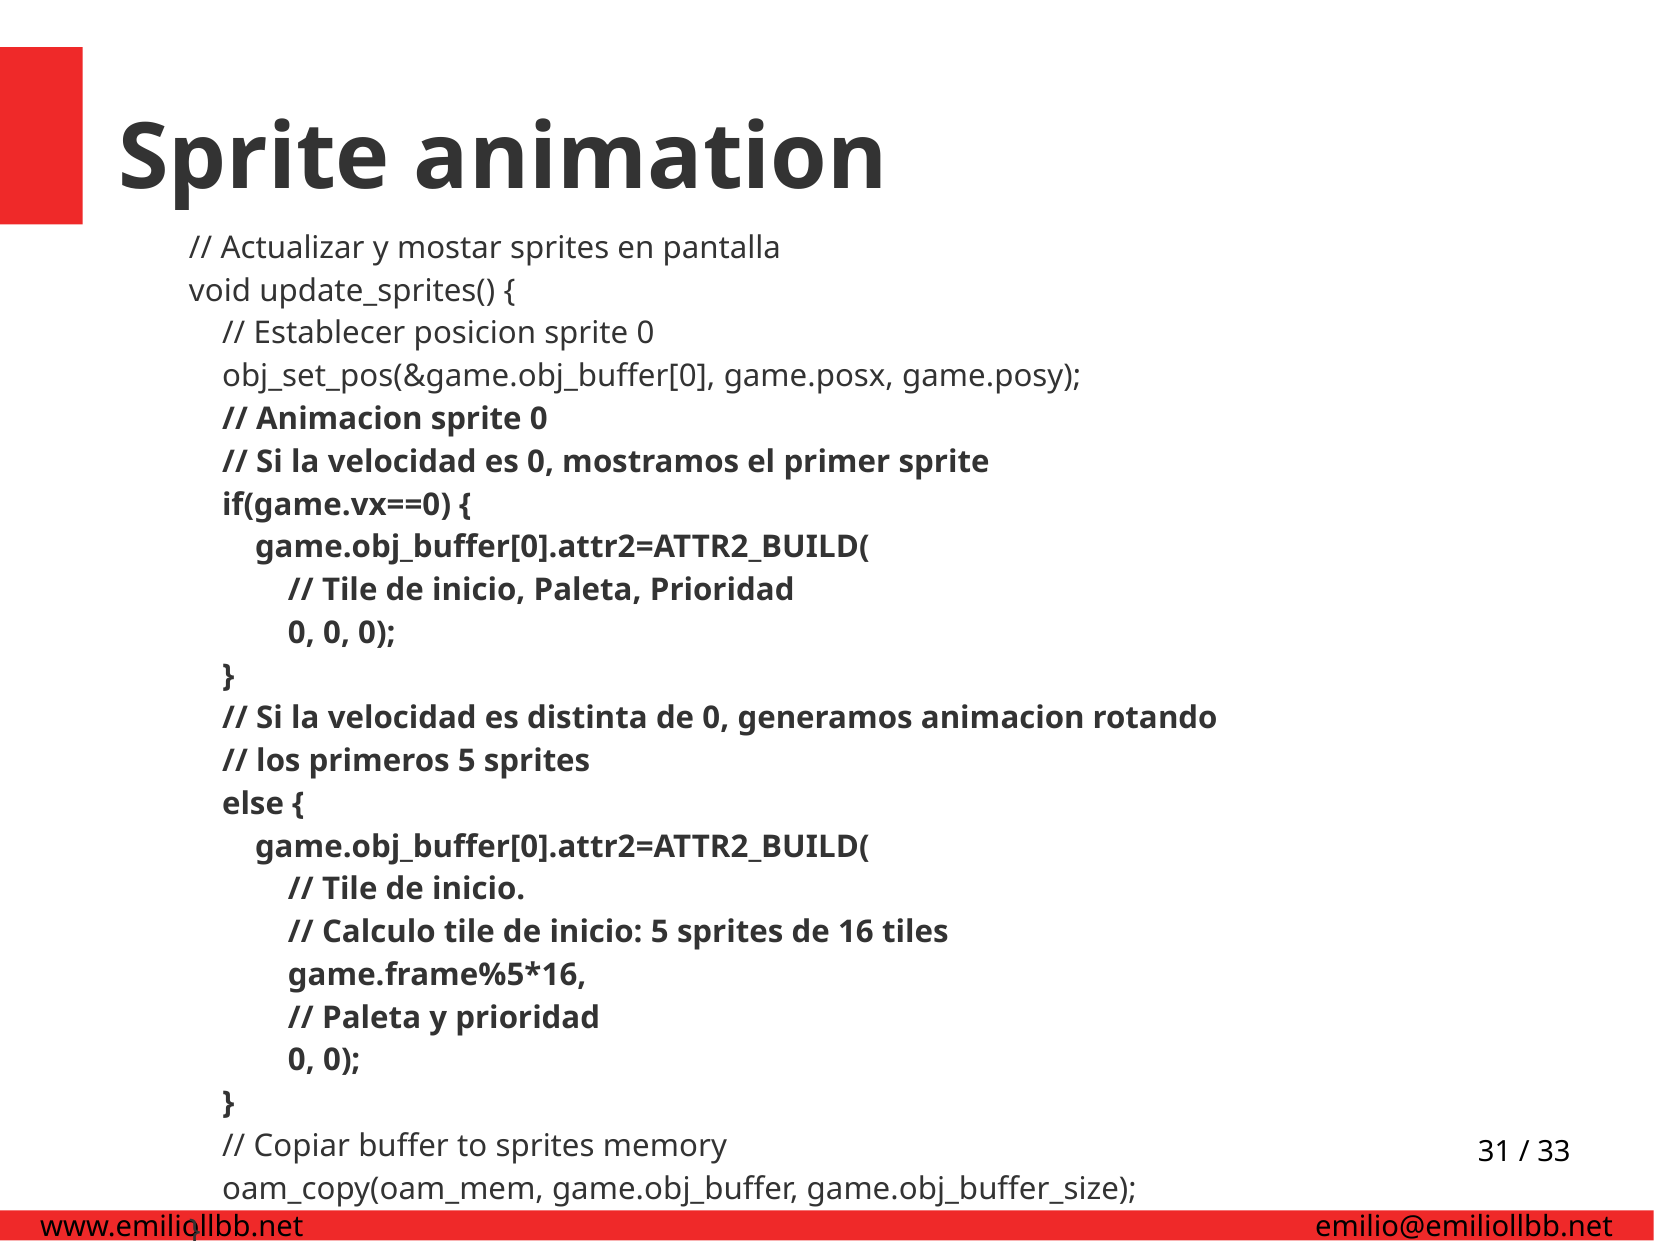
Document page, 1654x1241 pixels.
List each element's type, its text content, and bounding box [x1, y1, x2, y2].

title Sprite animation [118, 49, 1571, 257]
list // Actualizar y mostar sprites en pantalla void update_sprites() { // Establecer posicion sprite 0 obj_set_pos(&game.obj_buffer[0], game.posx, game.posy); // Animacion sprite 0 // Si la velocidad es 0, mostramos el primer sprite if(game.vx==0) { game.obj_buffer[0].attr2=ATTR2_BUILD( // Tile de inicio, Paleta, Prioridad 0, 0, 0); } // Si la velocidad es distinta de 0, generamos animacion rotando // los primeros 5 sprites else { game.obj_buffer[0].attr2=ATTR2_BUILD( // Tile de inicio. // Calculo tile de inicio: 5 sprites de 16 tiles game.frame%5*16, // Paleta y prioridad 0, 0); } // Copiar buffer to sprites memory oam_copy(oam_mem, game.obj_buffer, game.obj_buffer_size); } Compilar de nuevo y ejecutar. En la rama animacion se encuentra el código del ejemplo [118, 225, 1536, 1186]
